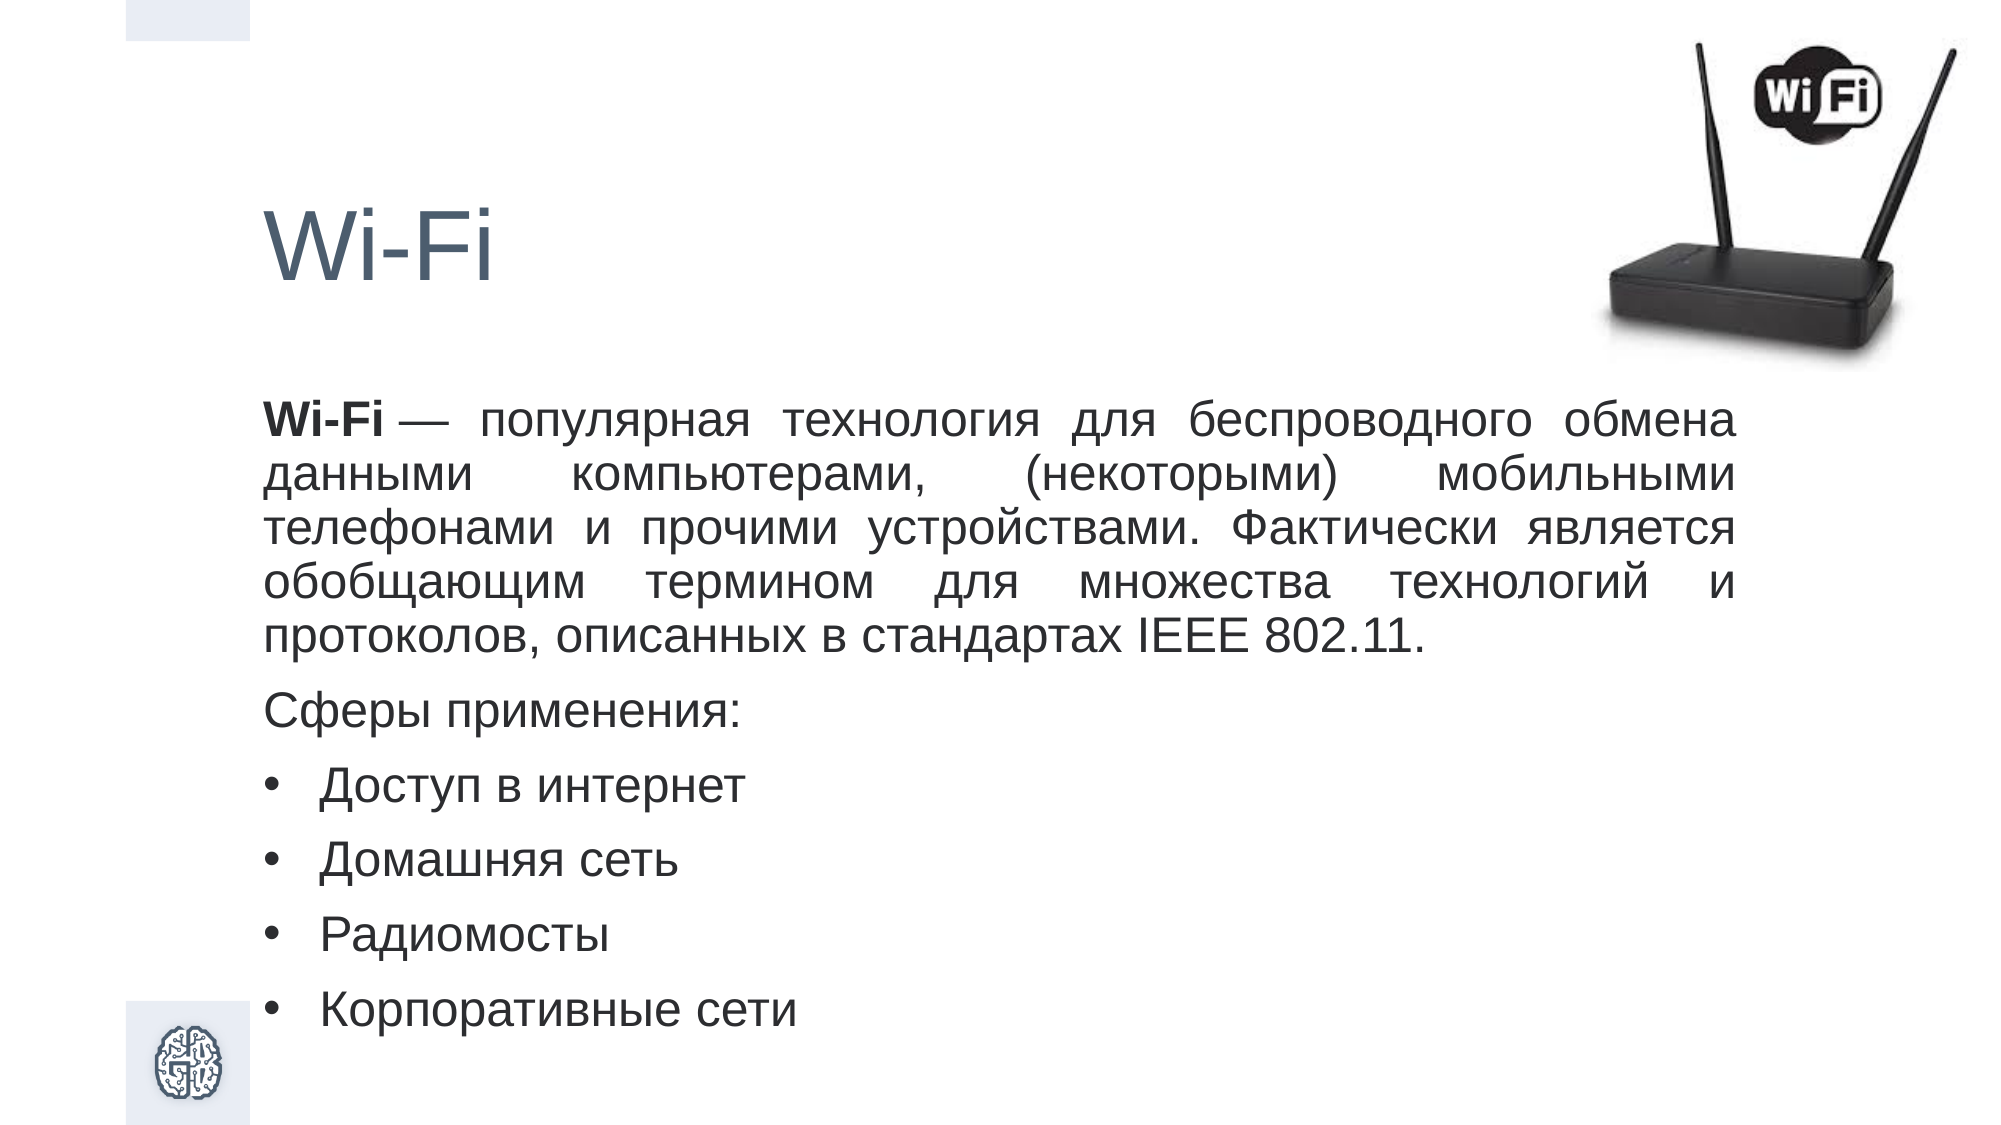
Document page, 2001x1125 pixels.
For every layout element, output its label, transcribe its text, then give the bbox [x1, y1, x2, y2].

list Wi-Fi — популярная технология для беспроводного обмена данными компьютерами, (некоторыми) мобильными телефонами и прочими устройствами. Фактически является обобщающим термином для множества технологий и протоколов, описанных в стандартах IEEE 802.11. Сферы применения: Доступ в интернет Домашняя сеть Радиомосты Корпоративные сети [248, 498, 1752, 1008]
picture [144, 1016, 232, 1110]
picture [1591, 25, 1977, 372]
title Wi-Fi [248, 124, 1591, 372]
